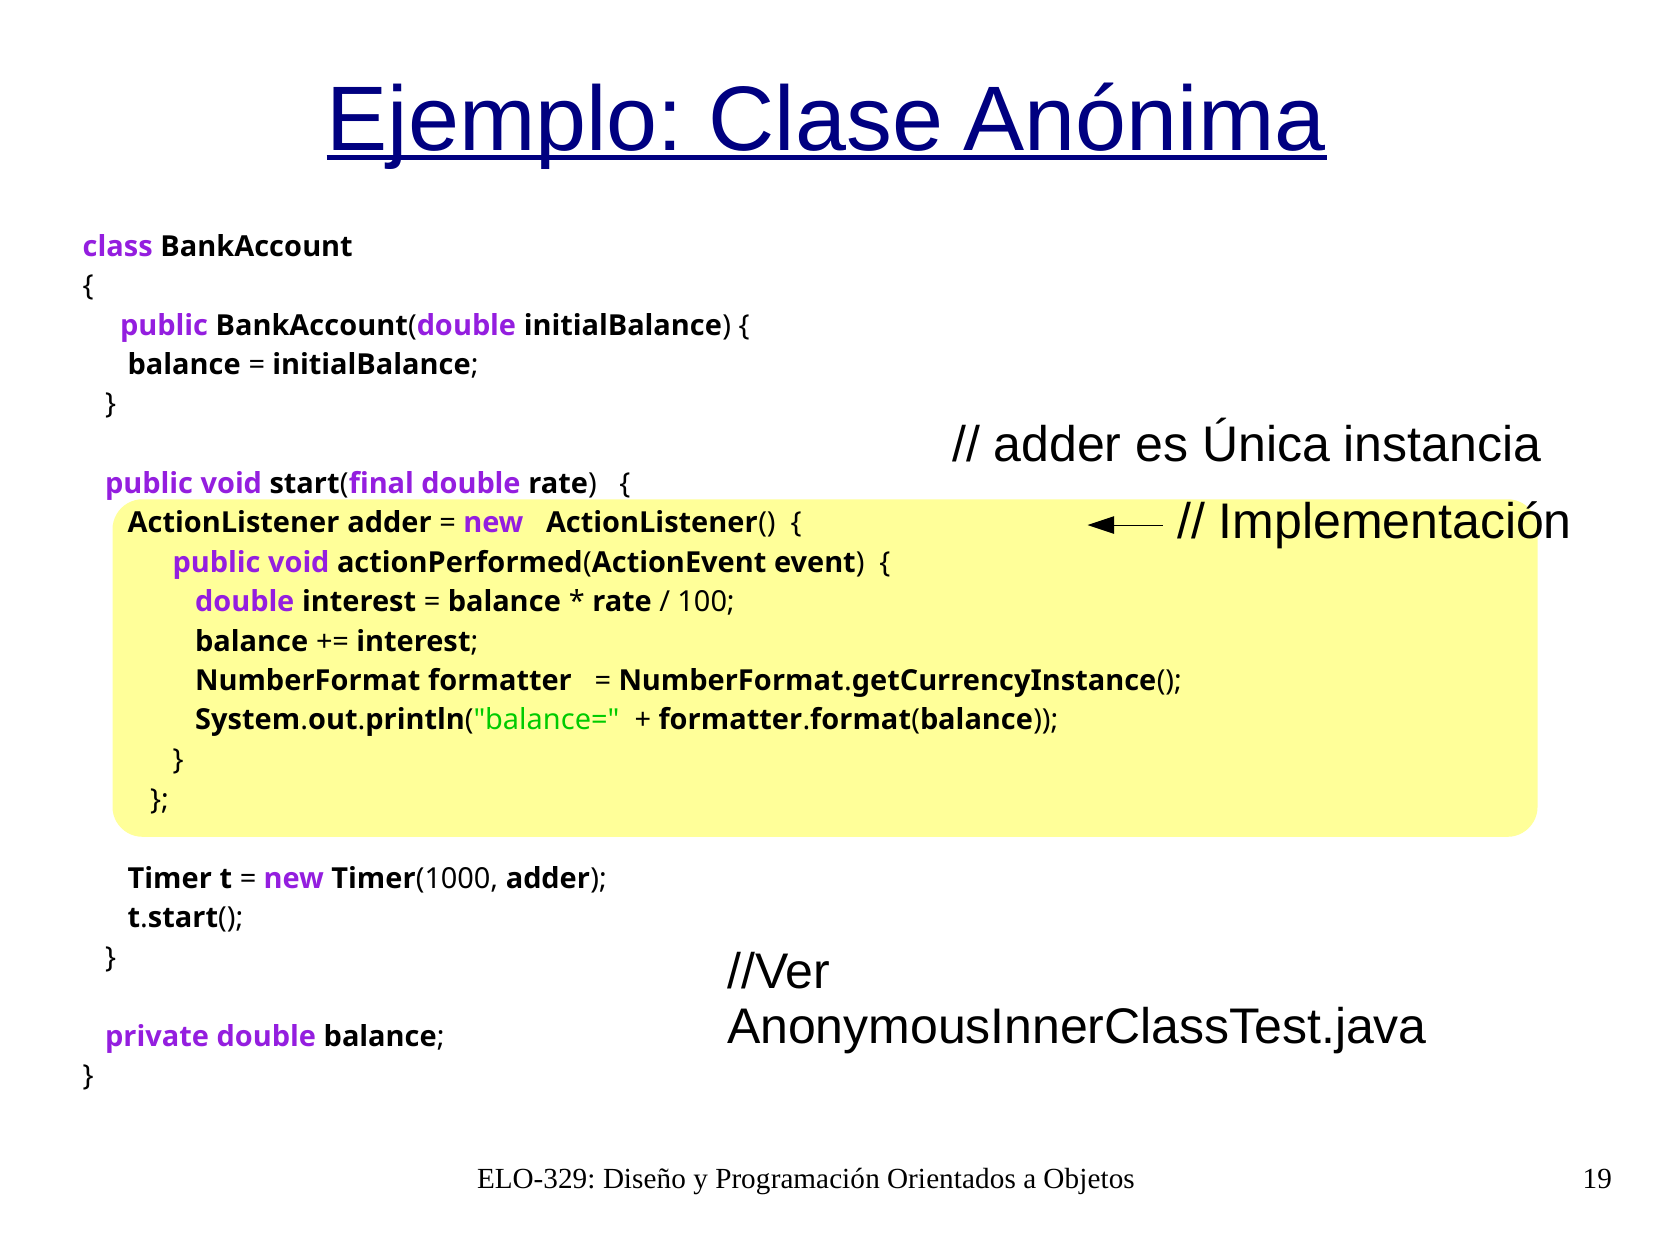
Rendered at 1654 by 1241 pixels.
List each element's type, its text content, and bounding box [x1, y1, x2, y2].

title Ejemplo: Clase Anónima [82, 49, 1571, 188]
text_box // Implementación [1162, 485, 1613, 563]
text_box //Ver AnonymousInnerClassTest.java [712, 935, 1501, 1075]
list class BankAccount { public BankAccount(double initialBalance) { balance = initialBalance; } public void start(final double rate) { ActionListener adder = new ActionListener() { public void actionPerformed(ActionEvent event) { double interest = balance * rate / 100; balance += interest; NumberFormat formatter = NumberFormat.getCurrencyInstance(); System.out.println("balance=" + formatter.format(balance)); } }; Timer t = new Timer(1000, adder); t.start(); } private double balance; } [82, 225, 1571, 1126]
text_box // adder es Única instancia [937, 408, 1654, 486]
